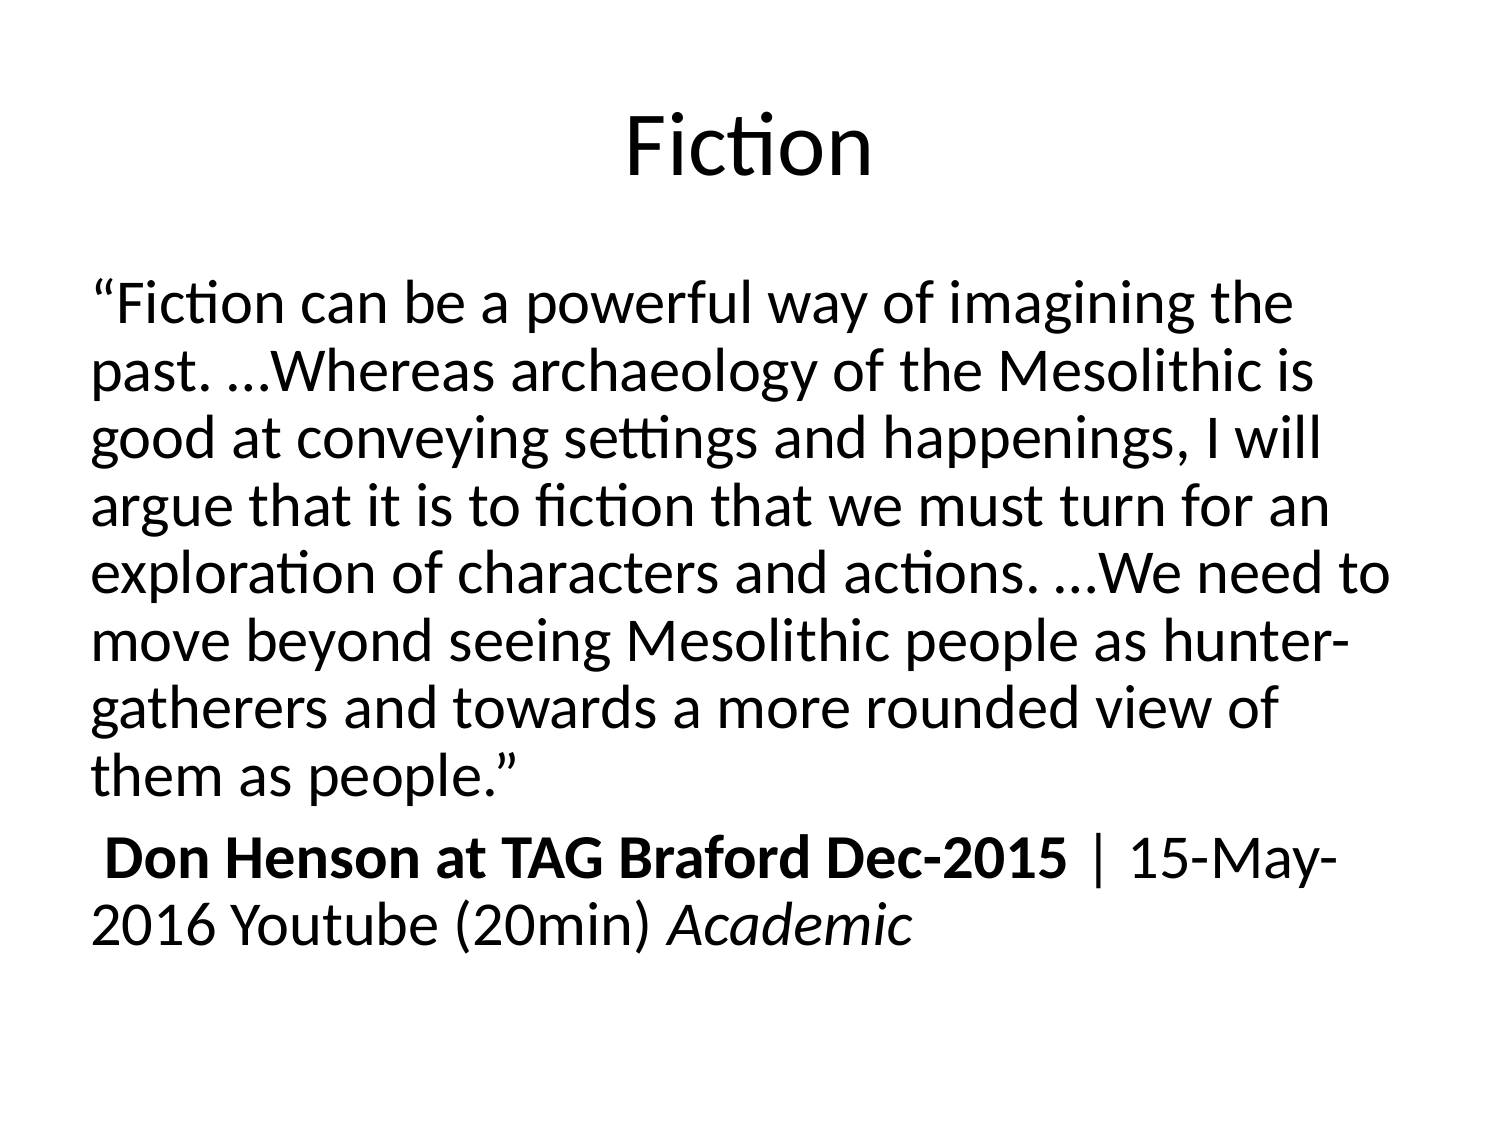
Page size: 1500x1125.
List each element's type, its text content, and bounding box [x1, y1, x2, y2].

list “Fiction can be a powerful way of imagining the past. …Whereas archaeology of the Mesolithic is good at conveying settings and happenings, I will argue that it is to fiction that we must turn for an exploration of characters and actions. …We need to move beyond seeing Mesolithic people as hunter-gatherers and towards a more rounded view of them as people.” Don Henson at TAG Braford Dec-2015 | 15-May-2016 Youtube (20min) Academic [75, 262, 1426, 1005]
title Fiction [75, 45, 1426, 233]
